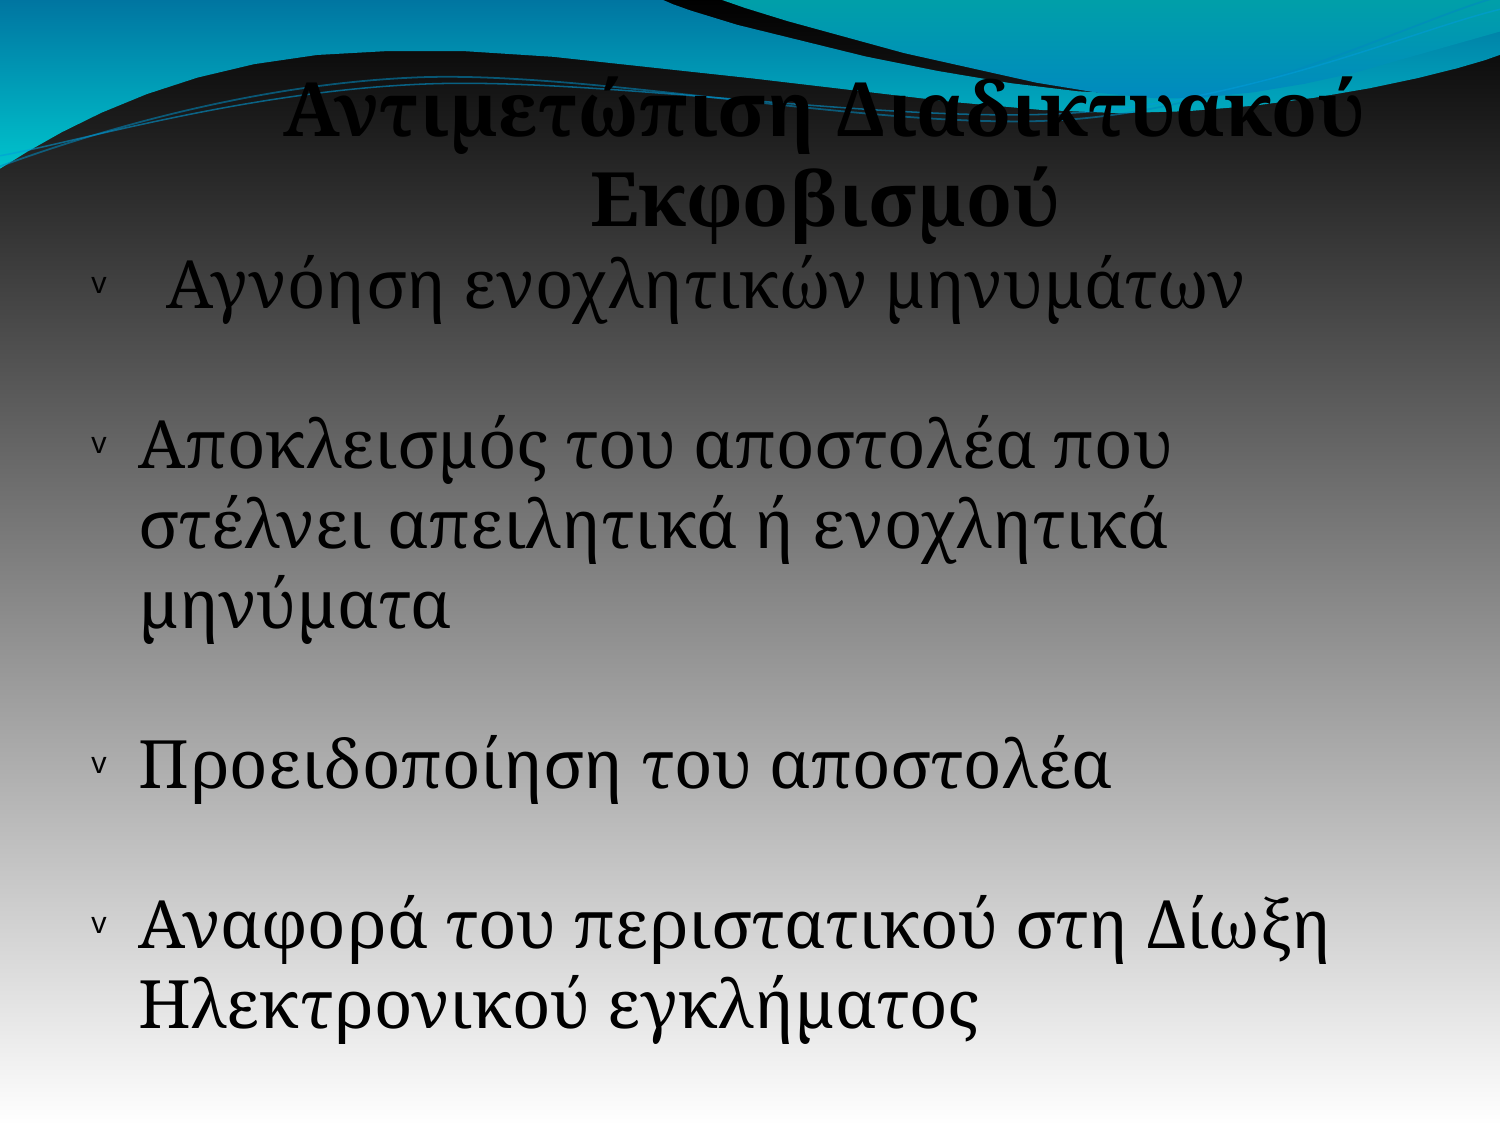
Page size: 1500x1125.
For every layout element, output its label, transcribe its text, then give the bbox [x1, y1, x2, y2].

text_box Αντιμετώπιση Διαδικτυακού Εκφοβισμού Αγνόηση ενοχλητικών μηνυμάτων Αποκλεισμός του αποστολέα που στέλνει απειλητικά ή ενοχλητικά μηνύματα Προειδοποίηση του αποστολέα Αναφορά του περιστατικού στη Δίωξη Ηλεκτρονικού εγκλήματος [76, 54, 1424, 1094]
